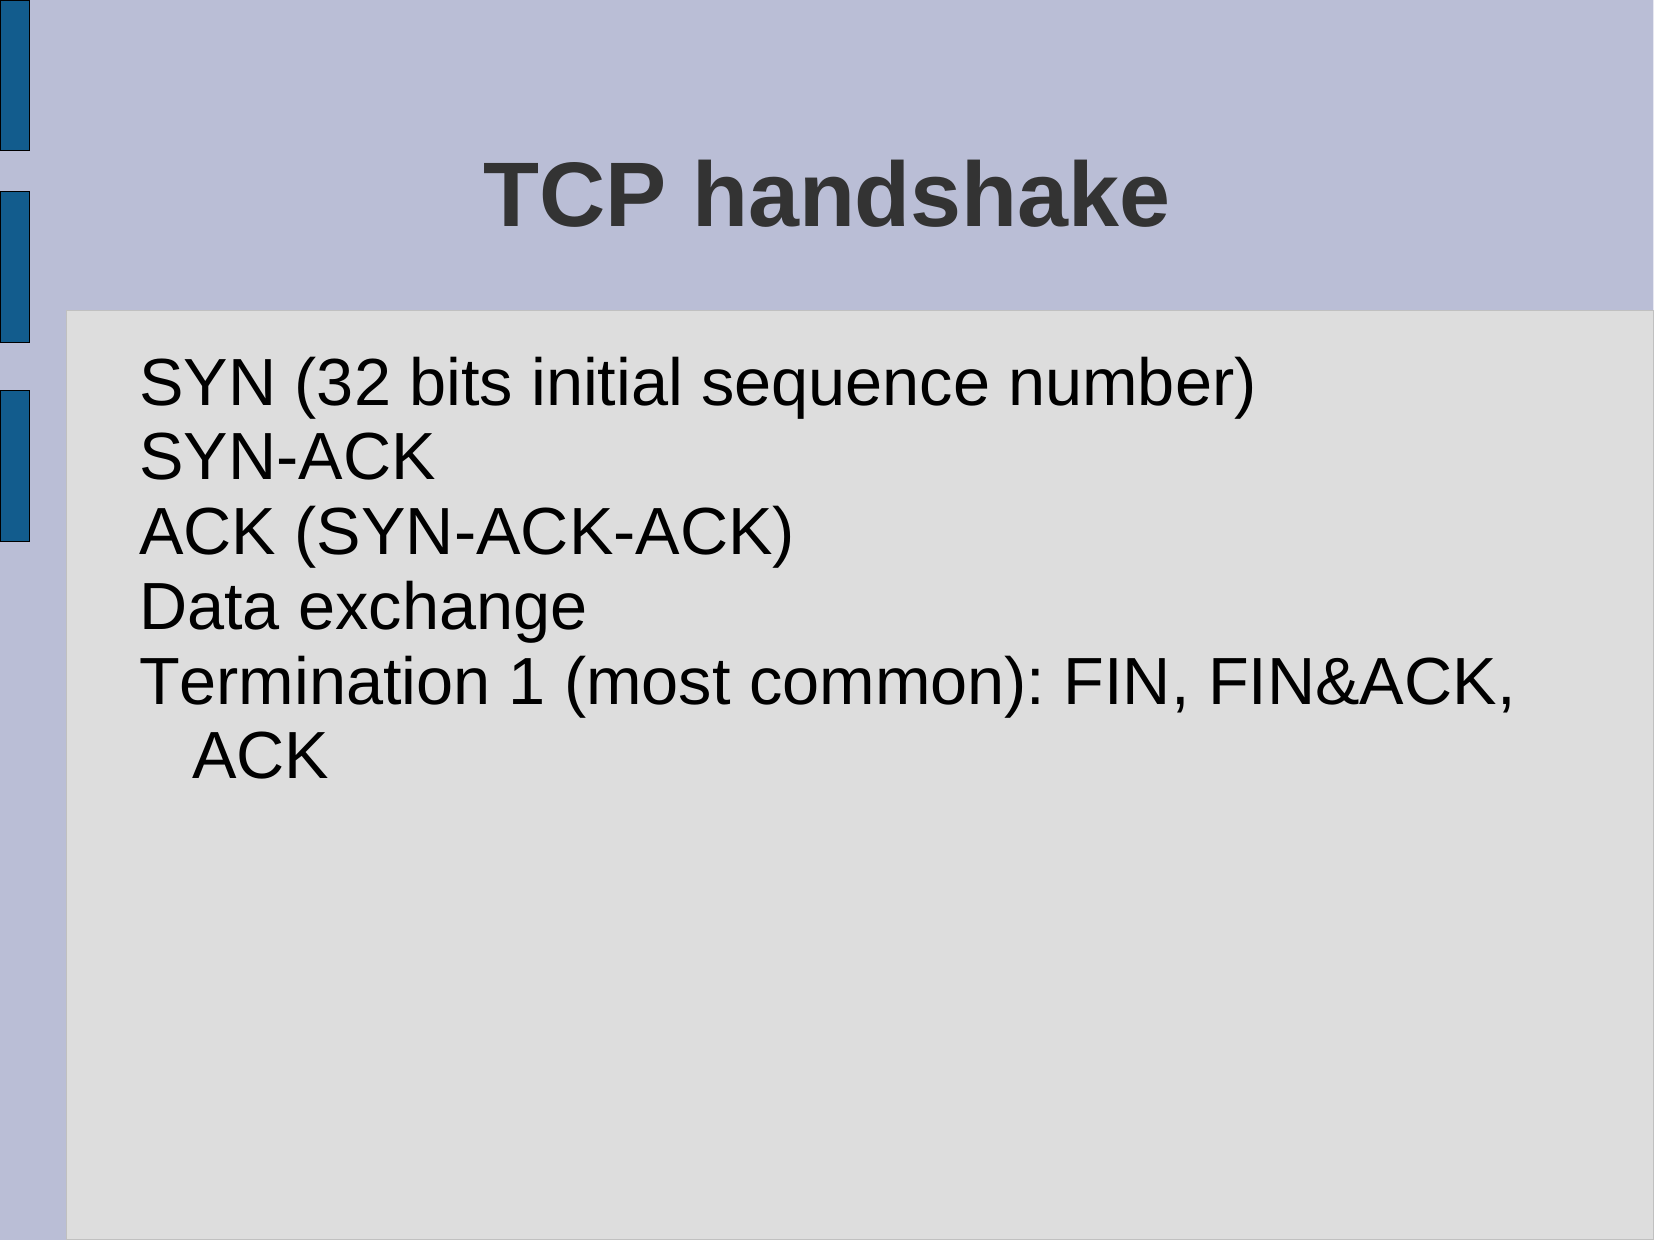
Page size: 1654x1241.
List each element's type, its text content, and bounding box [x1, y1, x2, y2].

title TCP handshake [121, 91, 1534, 299]
list SYN (32 bits initial sequence number) SYN-ACK ACK (SYN-ACK-ACK) Data exchange Termination 1 (most common): FIN, FIN&ACK, ACK [121, 344, 1534, 1127]
